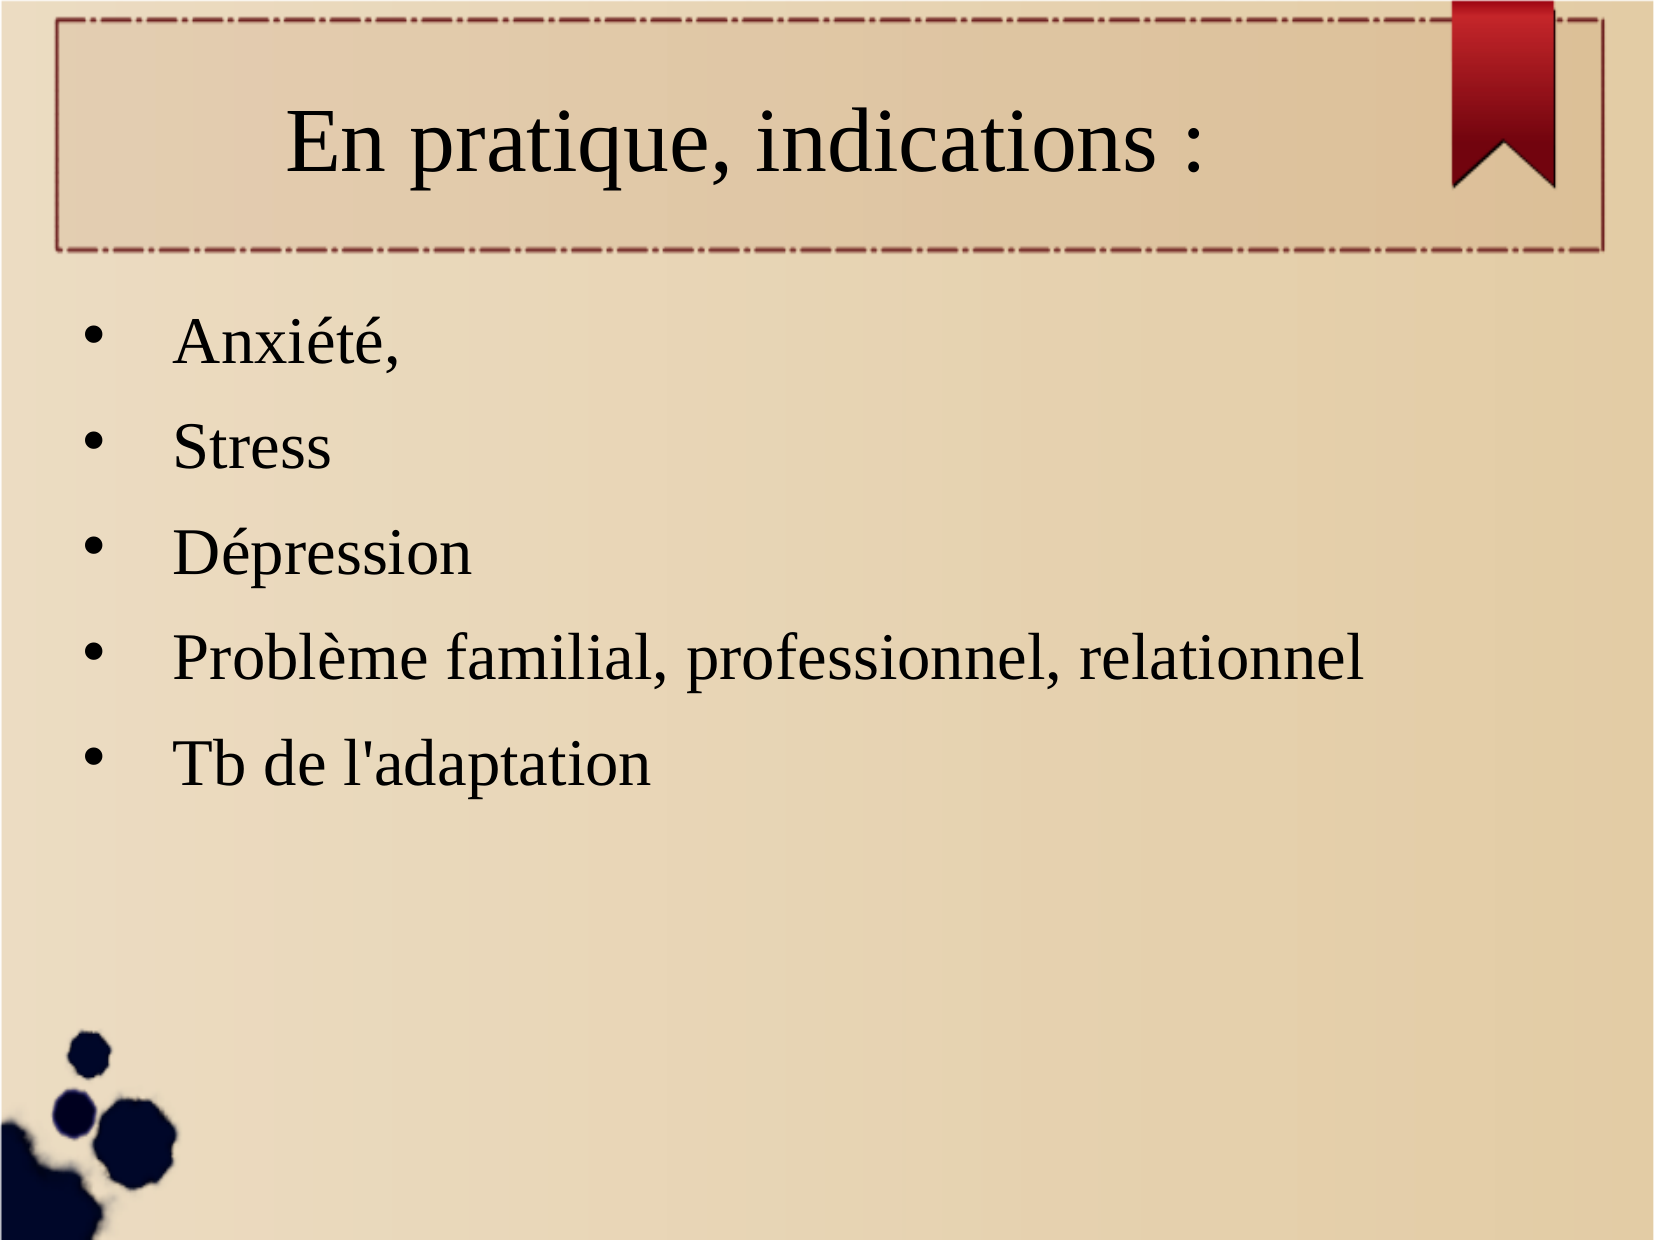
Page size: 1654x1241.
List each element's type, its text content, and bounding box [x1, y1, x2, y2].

title En pratique, indications : [82, 47, 1412, 229]
list Anxiété, Stress Dépression Problème familial, professionnel, relationnel Tb de l'adaptation [82, 299, 1571, 1019]
picture [0, 0, 1654, 1240]
